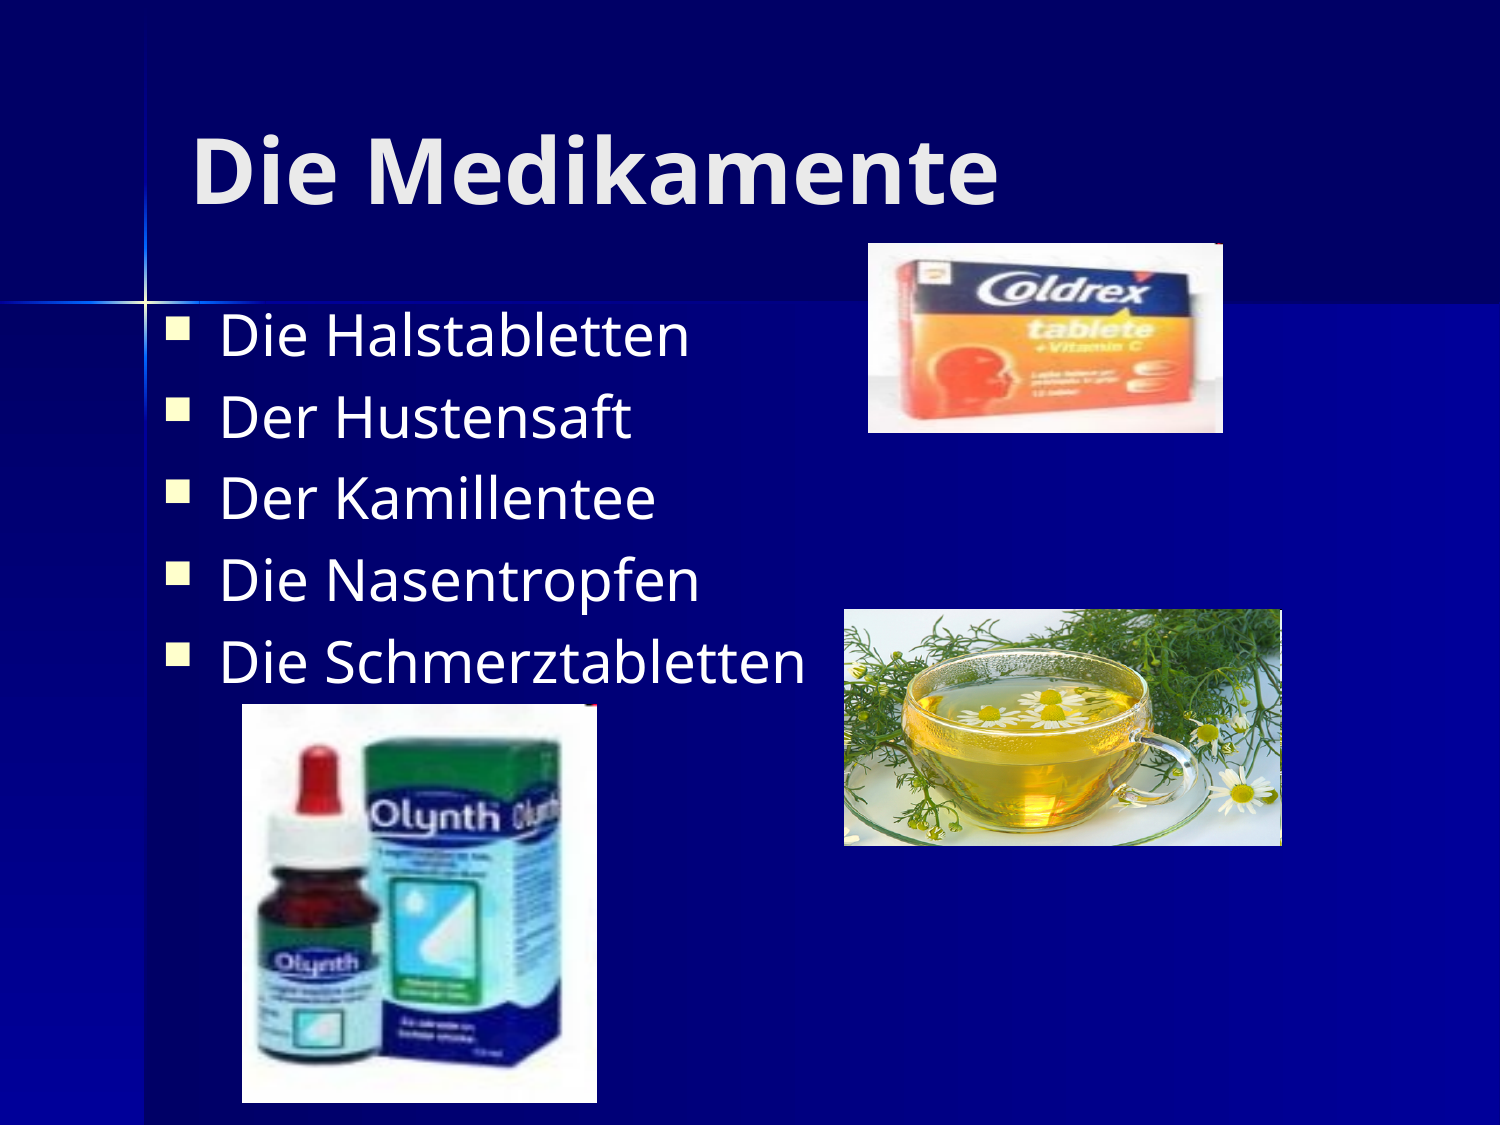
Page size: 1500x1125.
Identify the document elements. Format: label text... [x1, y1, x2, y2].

list Die Halstabletten Der Hustensaft Der Kamillentee Die Nasentropfen Die Schmerztabletten [147, 290, 857, 966]
picture [868, 243, 1223, 433]
picture [242, 704, 597, 1103]
picture [844, 609, 1282, 846]
title Die Medikamente [174, 50, 1413, 285]
